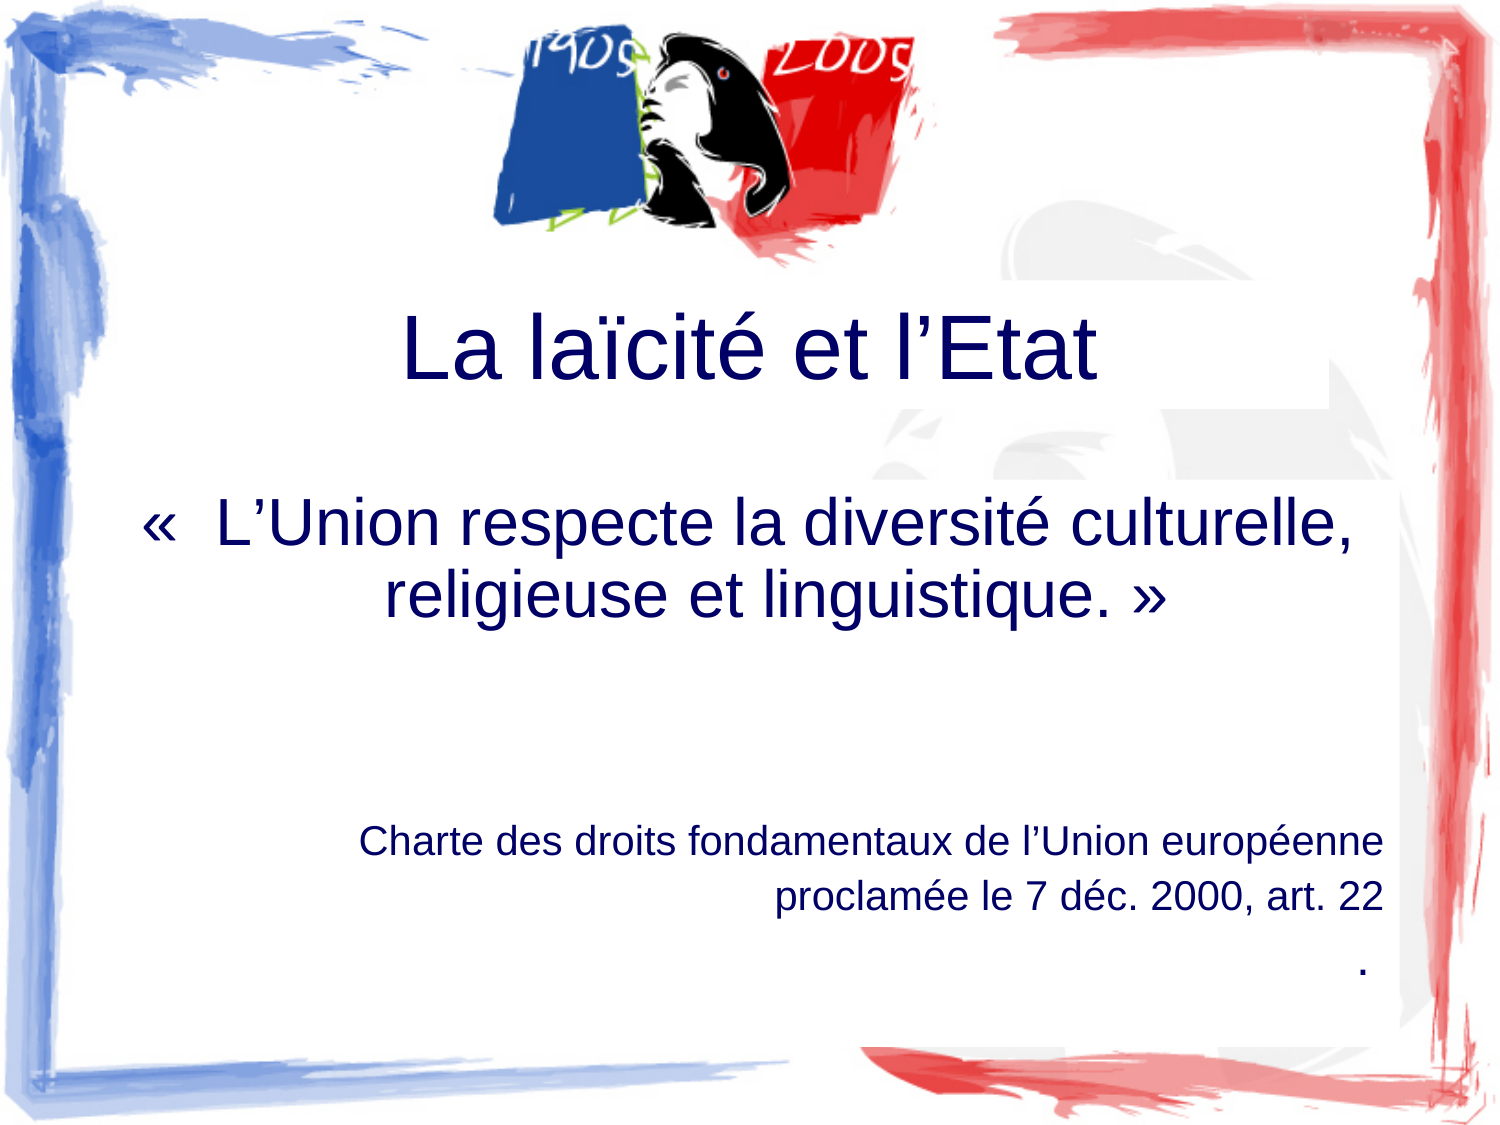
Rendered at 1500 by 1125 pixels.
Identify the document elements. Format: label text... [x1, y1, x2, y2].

picture [0, 0, 1500, 1125]
list « L’Union respecte la diversité culturelle, religieuse et linguistique. » Charte des droits fondamentaux de l’Union européenne proclamée le 7 déc. 2000, art. 22 . [98, 479, 1400, 1047]
title La laïcité et l’Etat [171, 280, 1329, 409]
